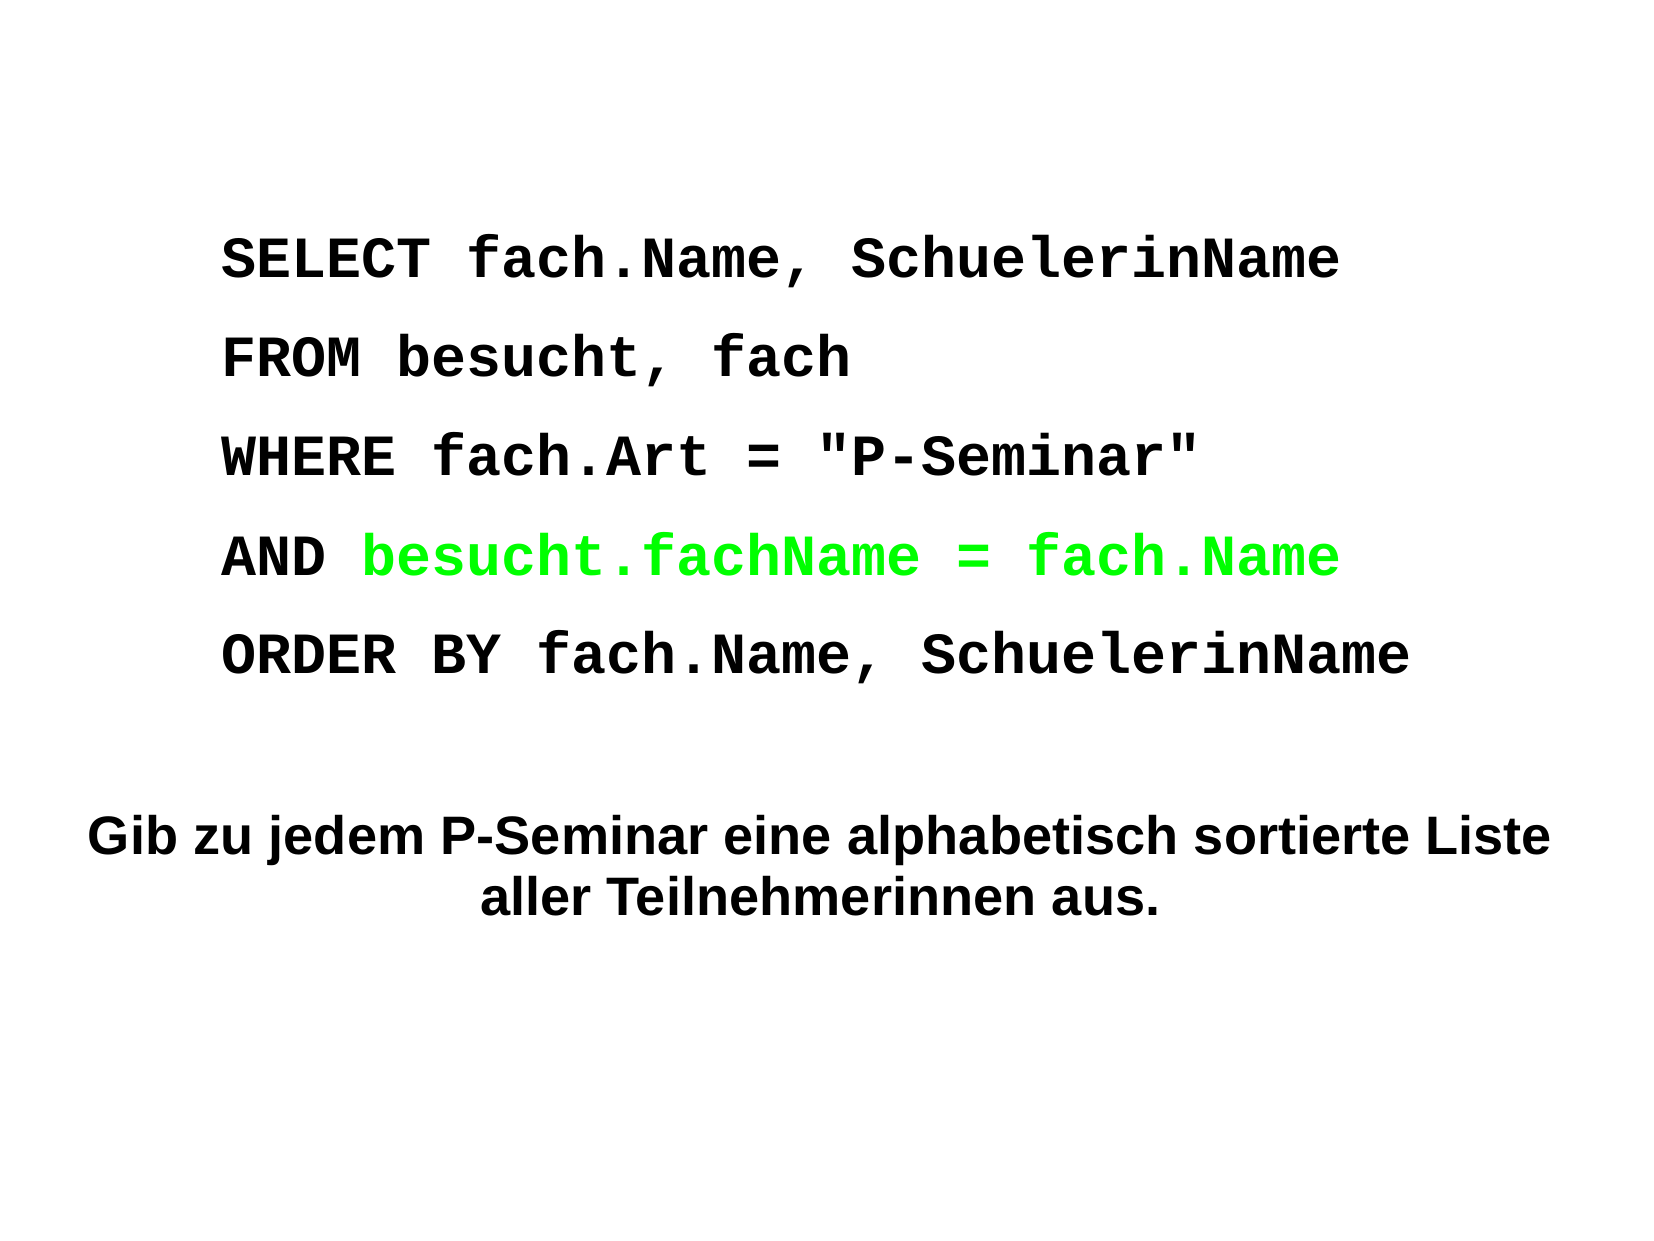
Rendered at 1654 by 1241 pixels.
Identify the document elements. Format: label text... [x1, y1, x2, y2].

title Gib zu jedem P-Seminar eine alphabetisch sortierte Liste aller Teilnehmerinnen aus. [76, 787, 1566, 945]
text_box SELECT fach.Name, SchuelerinName FROM besucht, fach WHERE fach.Art = "P-Seminar" AND besucht.fachName = fach.Name ORDER BY fach.Name, SchuelerinName [206, 188, 1625, 670]
